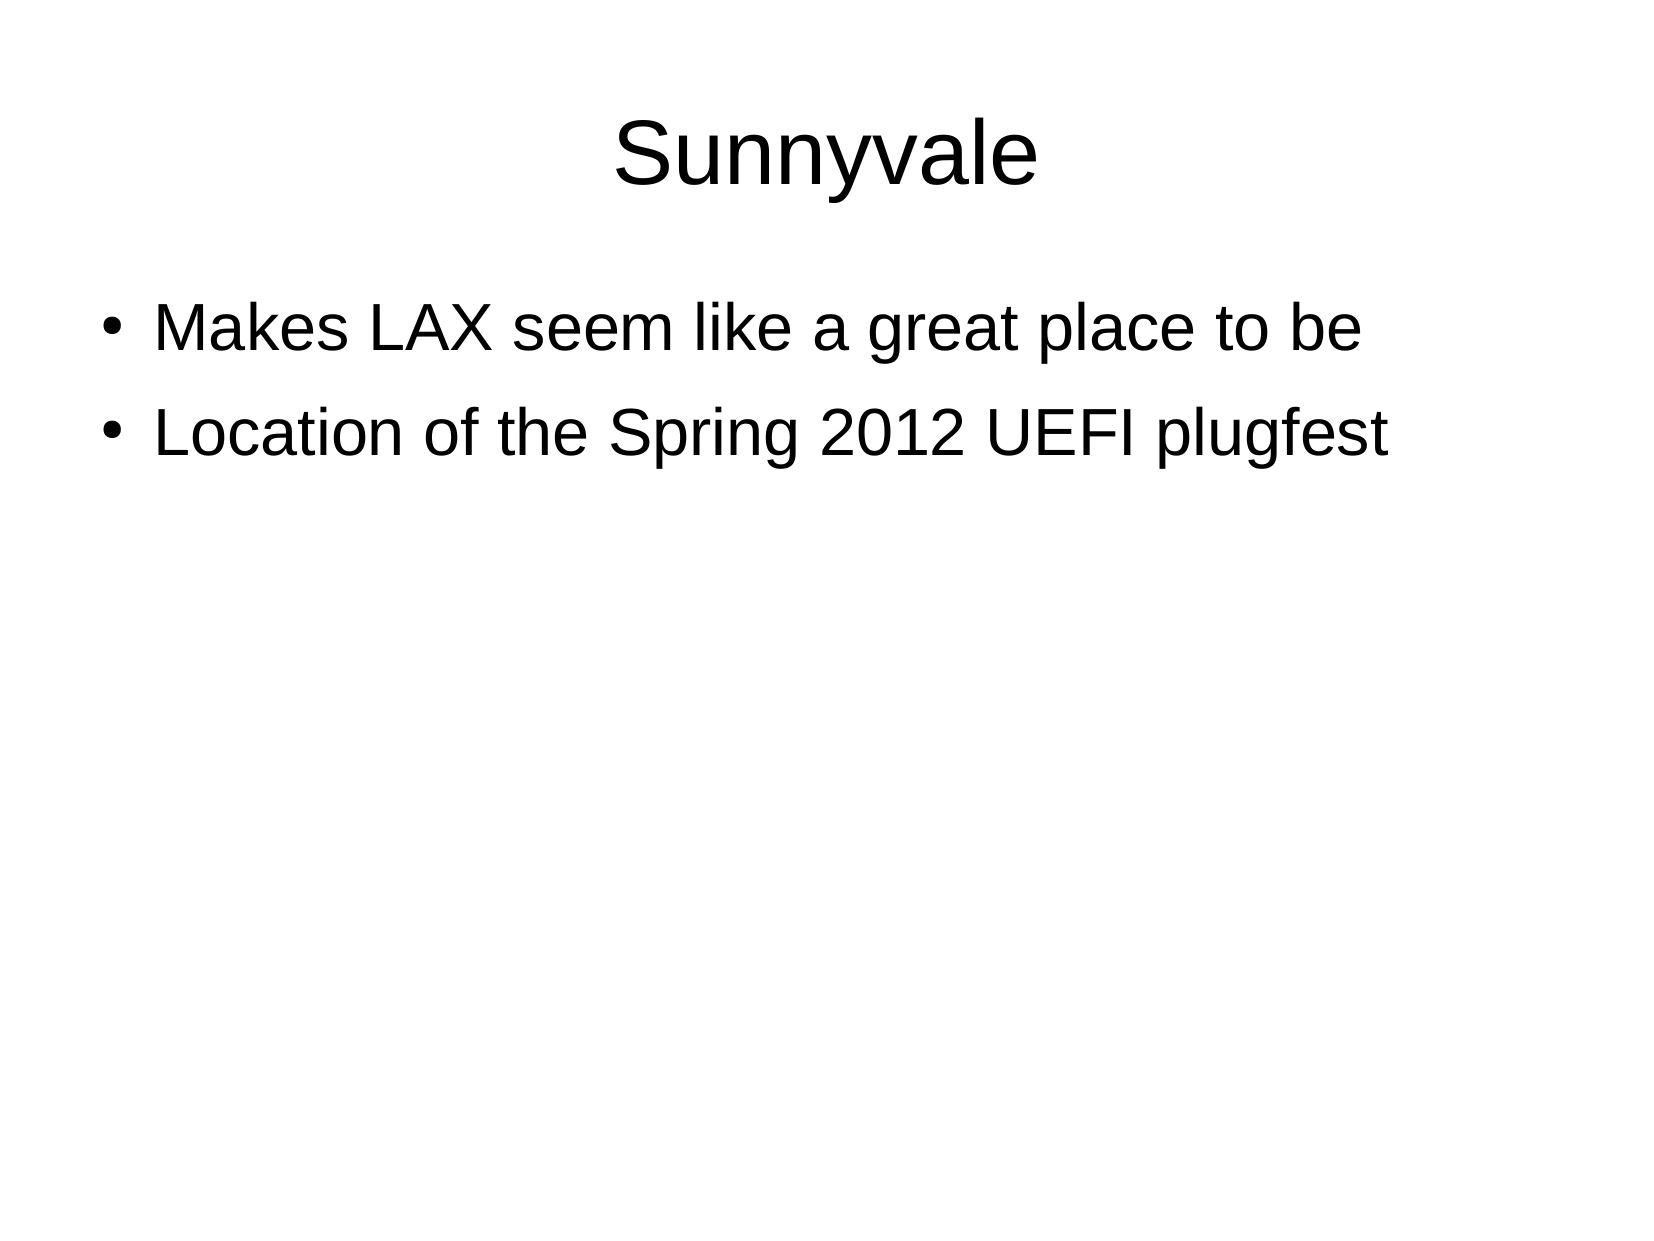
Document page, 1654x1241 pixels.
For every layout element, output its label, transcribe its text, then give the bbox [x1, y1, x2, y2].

list Makes LAX seem like a great place to be Location of the Spring 2012 UEFI plugfest [82, 290, 1538, 1010]
title Sunnyvale [82, 49, 1571, 257]
